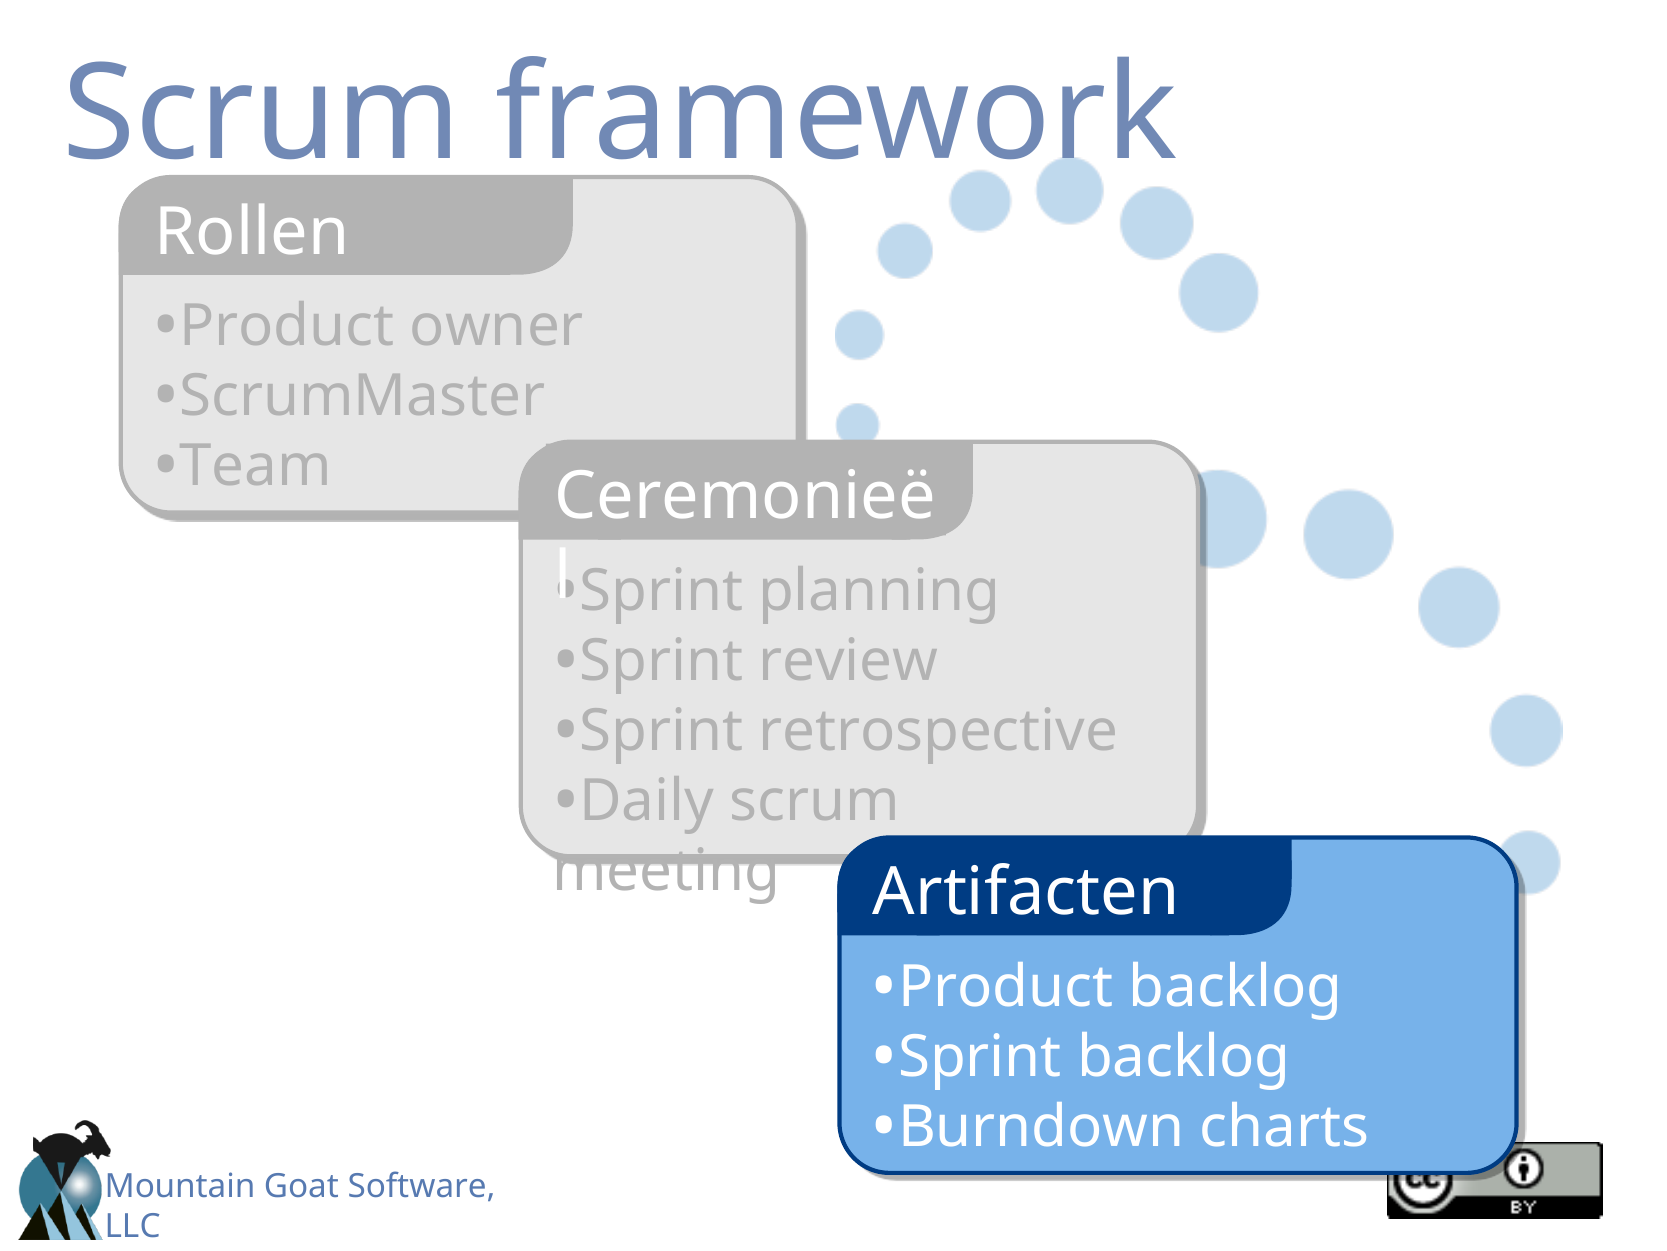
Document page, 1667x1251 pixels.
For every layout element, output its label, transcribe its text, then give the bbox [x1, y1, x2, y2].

text_box [118, 194, 1517, 1173]
text_box Ceremonieël [545, 443, 946, 536]
picture [18, 1120, 111, 1240]
picture [835, 194, 1563, 1096]
text_box Product owner ScrumMaster Team [143, 279, 605, 496]
text_box Sprint planning Sprint review Sprint retrospective Daily scrum meeting [543, 543, 1148, 828]
title Scrum framework [56, 18, 1609, 194]
text_box Rollen [145, 194, 494, 271]
picture [1387, 1142, 1603, 1219]
picture [835, 857, 845, 1096]
text_box Artifacten [864, 839, 1213, 932]
text_box Product backlog Sprint backlog Burndown charts [862, 939, 1482, 1157]
